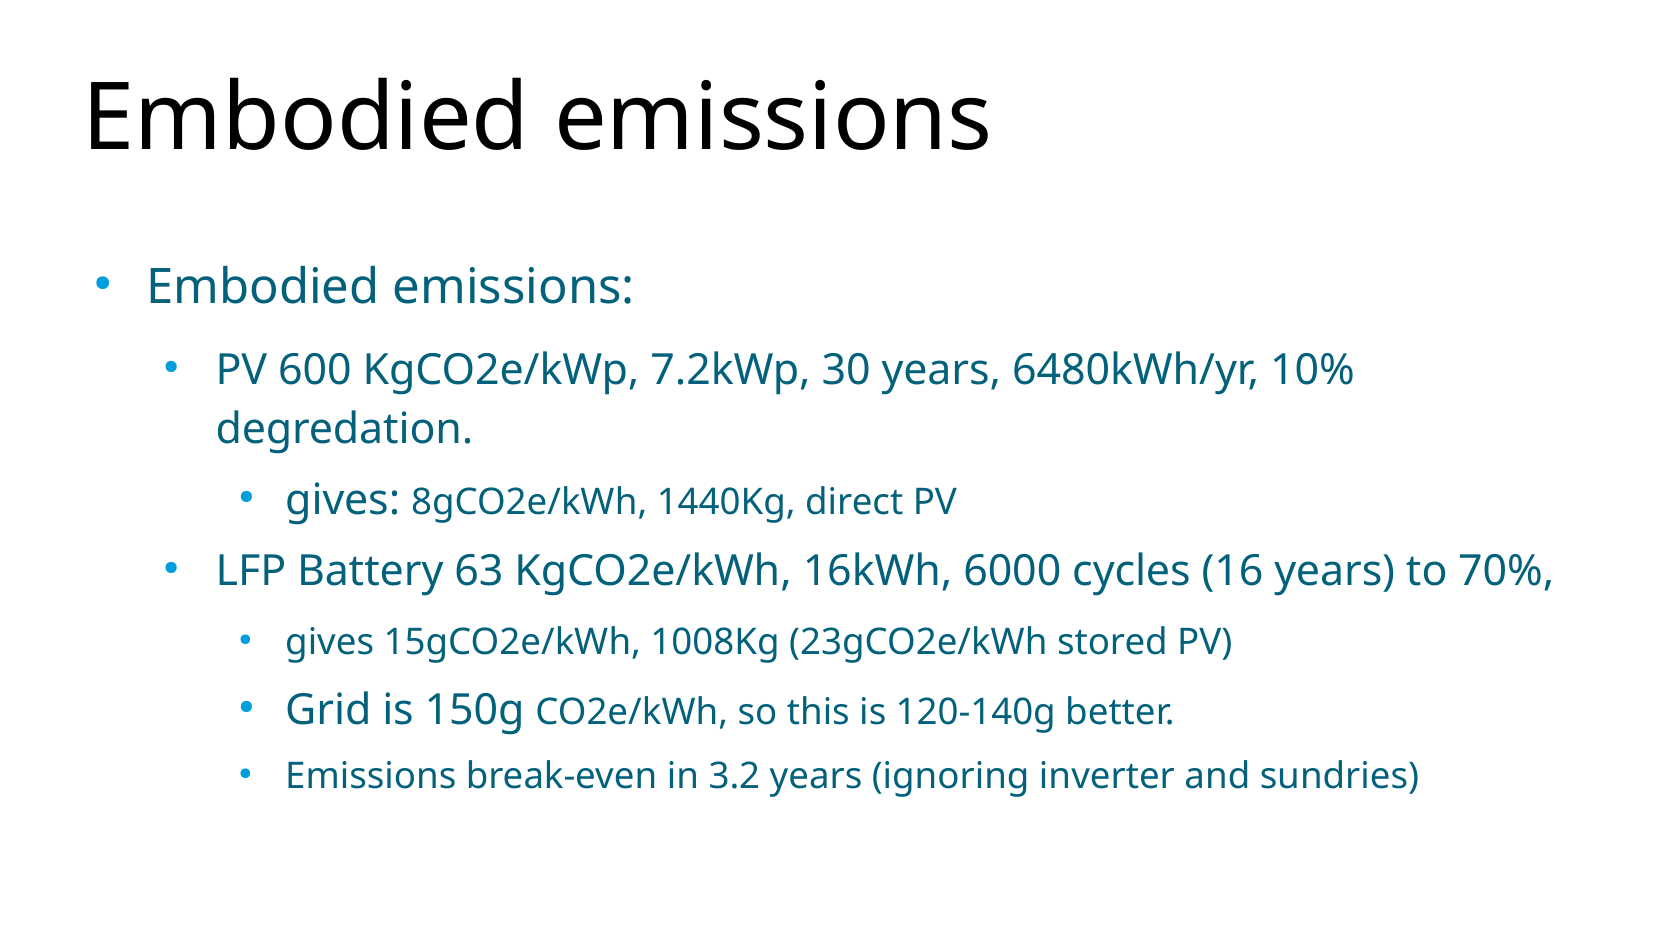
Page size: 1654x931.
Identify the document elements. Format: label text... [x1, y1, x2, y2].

title Embodied emissions [82, 14, 1571, 178]
list Embodied emissions: PV 600 KgCO2e/kWp, 7.2kWp, 30 years, 6480kWh/yr, 10% degredation. gives: 8gCO2e/kWh, 1440Kg, direct PV LFP Battery 63 KgCO2e/kWh, 16kWh, 6000 cycles (16 years) to 70%, gives 15gCO2e/kWh, 1008Kg (23gCO2e/kWh stored PV) Grid is 150g CO2e/kWh, so this is 120-140g better. Emissions break-even in 3.2 years (ignoring inverter and sundries) [76, 250, 1565, 827]
